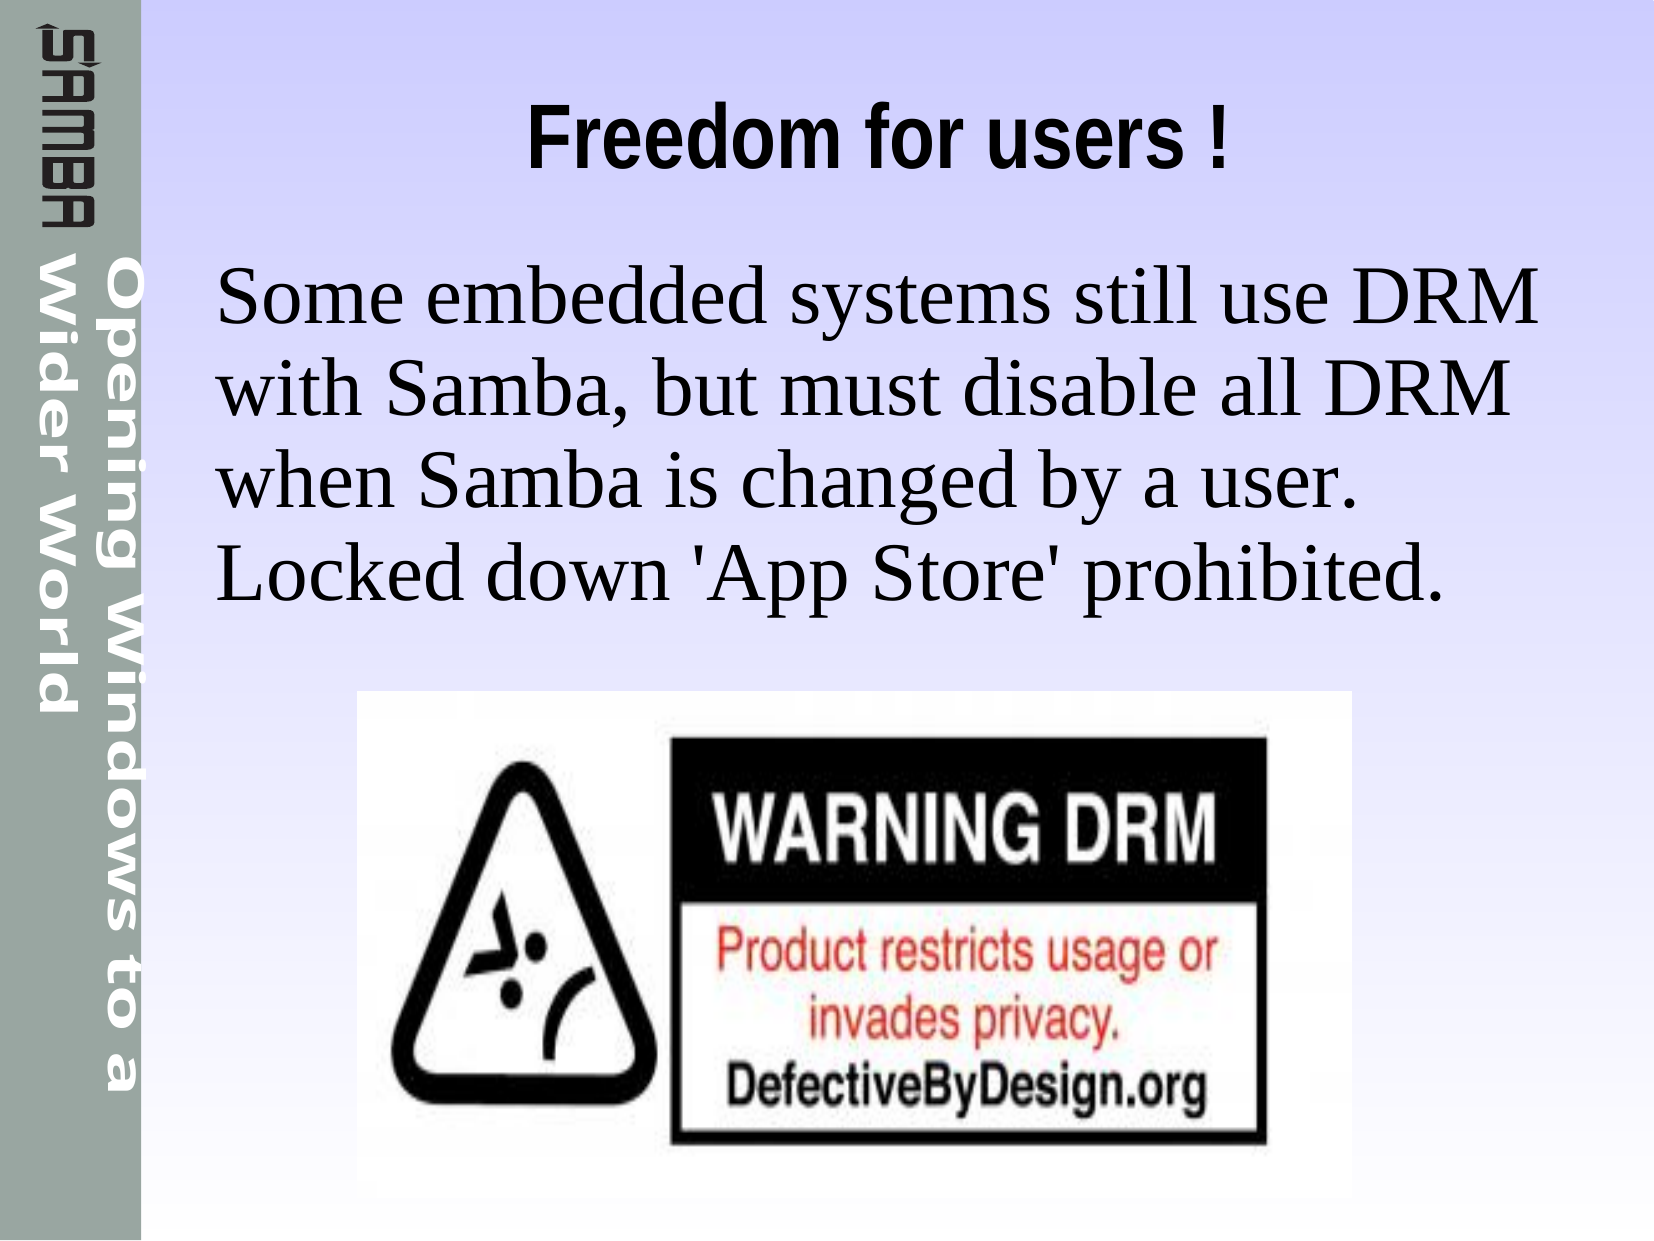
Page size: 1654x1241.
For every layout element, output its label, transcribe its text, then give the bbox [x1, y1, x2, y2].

picture [357, 691, 1352, 1198]
title Freedom for users ! [173, 31, 1586, 239]
text_box Some embedded systems still use DRM with Samba, but must disable all DRM when Samba is changed by a user. Locked down 'App Store' prohibited. [215, 249, 1543, 620]
